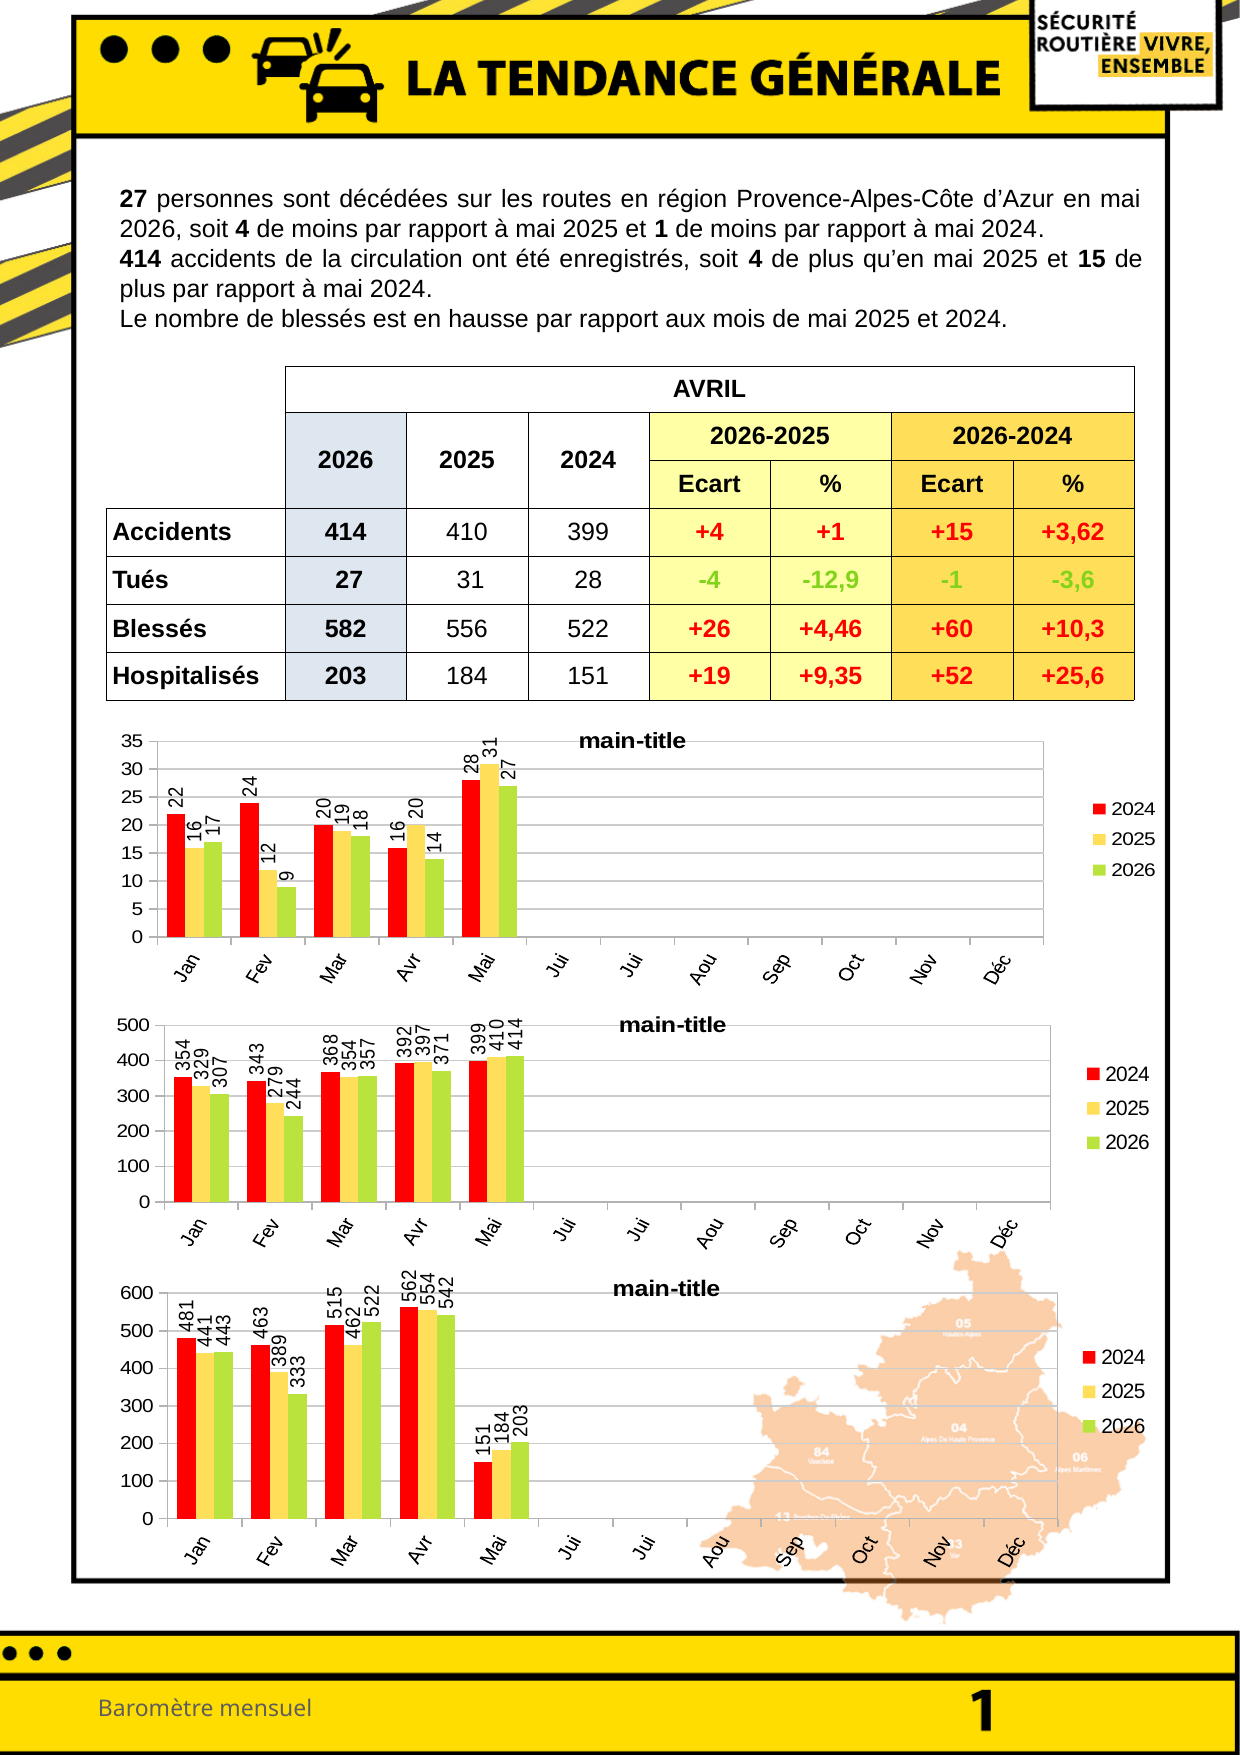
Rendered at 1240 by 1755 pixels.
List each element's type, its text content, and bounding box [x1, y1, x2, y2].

chart [94, 709, 1240, 989]
table_cell 184 [407, 653, 528, 700]
table_cell -4 [650, 557, 770, 604]
table_cell +3,62 [1014, 509, 1134, 556]
table_cell 28 [529, 557, 649, 604]
table_cell % [1014, 461, 1134, 508]
table_cell Ecart [892, 461, 1013, 508]
table_cell 203 [286, 653, 406, 700]
table_cell +4 [650, 509, 770, 556]
table_cell [106, 460, 285, 508]
table_cell Ecart [650, 461, 770, 508]
table_cell -12,9 [771, 557, 891, 604]
table_cell 2024 [529, 413, 649, 508]
table_cell +4,46 [771, 605, 891, 652]
table_cell +26 [650, 605, 770, 652]
table_cell +52 [892, 653, 1013, 700]
table_cell -1 [892, 557, 1013, 604]
table_cell Blessés [107, 605, 285, 652]
picture [1074, 1051, 1162, 1166]
table_header [106, 366, 285, 412]
table_cell +9,35 [771, 653, 891, 700]
table_cell 399 [529, 509, 649, 556]
table_header AVRIL [286, 367, 1134, 412]
table_cell 2025 [407, 413, 528, 508]
text_box [0, 0, 1240, 1755]
table_cell +25,6 [1014, 653, 1134, 700]
table_cell 582 [286, 605, 406, 652]
table_cell +19 [650, 653, 770, 700]
table_cell +10,3 [1014, 605, 1134, 652]
table_cell Hospitalisés [107, 653, 285, 700]
table_cell 31 [407, 557, 528, 604]
text_box Baromètre mensuel [87, 1689, 324, 1726]
table_cell 27 [286, 557, 406, 604]
table_cell +15 [892, 509, 1013, 556]
table_cell 522 [529, 605, 649, 652]
table_cell -3,6 [1014, 557, 1134, 604]
table_cell 2026 [286, 413, 406, 508]
table_cell % [771, 461, 891, 508]
table_cell 2026-2025 [650, 413, 891, 460]
picture [1070, 1334, 1158, 1450]
text_box 27 personnes sont décédées sur les routes en région Provence-Alpes-Côte d’Azur en mai 2026, soit 4 de moins par rapport à mai 2025 et 1 de moins par rapport à mai 2024. 414 accidents de la circulation ont été enregistrés, soit 4 de plus qu’en mai 2025 et 15 de plus par rapport à mai 2024. Le nombre de blessés est en hausse par rapport aux mois de mai 2025 et 2024. [104, 175, 1158, 382]
table_cell 2026-2024 [892, 413, 1134, 460]
chart [106, 1257, 1227, 1571]
table_cell +60 [892, 605, 1013, 652]
table_cell +1 [771, 509, 891, 556]
chart [106, 995, 1240, 1252]
table_cell Accidents [107, 509, 285, 556]
table_cell Tués [107, 557, 285, 604]
table_cell 410 [407, 509, 528, 556]
table_cell [106, 412, 285, 460]
table_cell 414 [286, 509, 406, 556]
table_cell 556 [407, 605, 528, 652]
table_cell 151 [529, 653, 649, 700]
